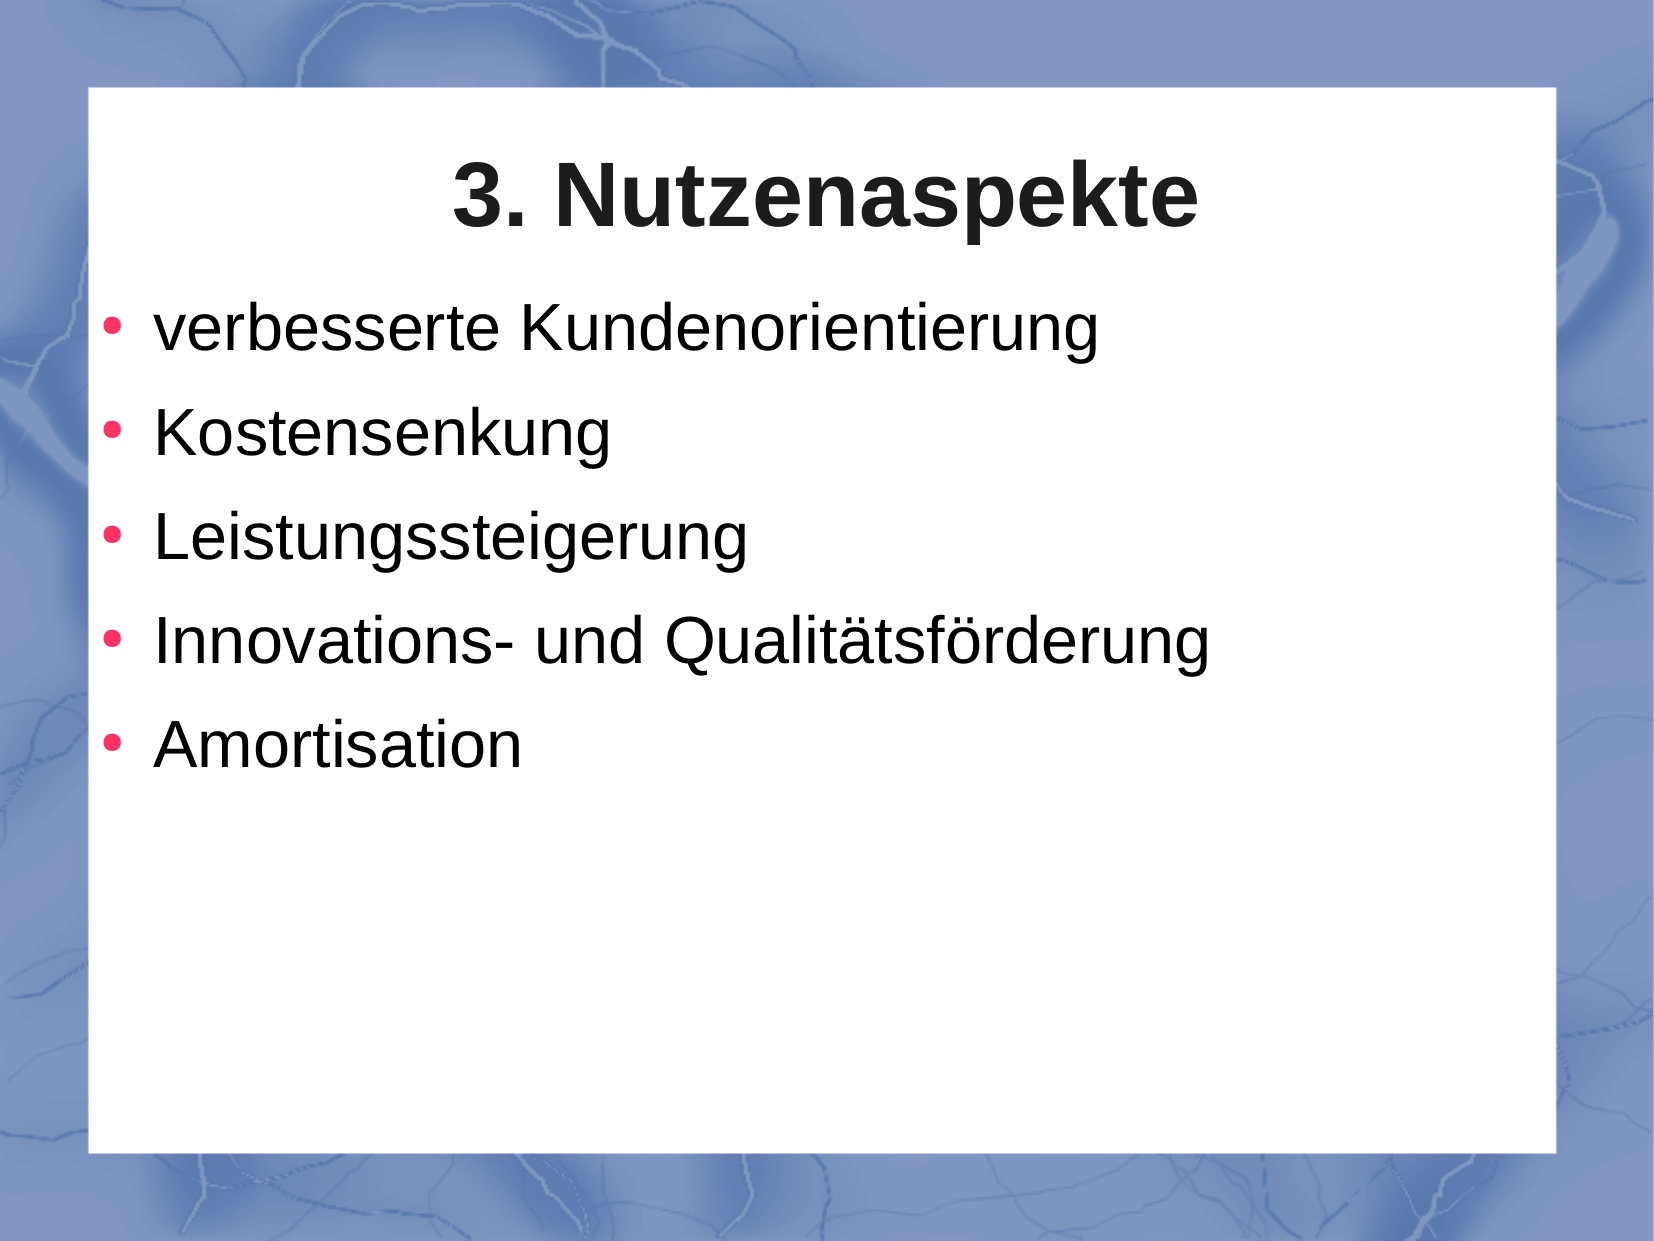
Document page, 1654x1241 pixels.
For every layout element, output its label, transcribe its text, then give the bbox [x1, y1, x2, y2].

picture [0, 0, 1654, 1241]
title 3. Nutzenaspekte [118, 90, 1536, 298]
list verbesserte Kundenorientierung Kostensenkung Leistungssteigerung Innovations- und Qualitätsförderung Amortisation [82, 290, 1418, 1109]
